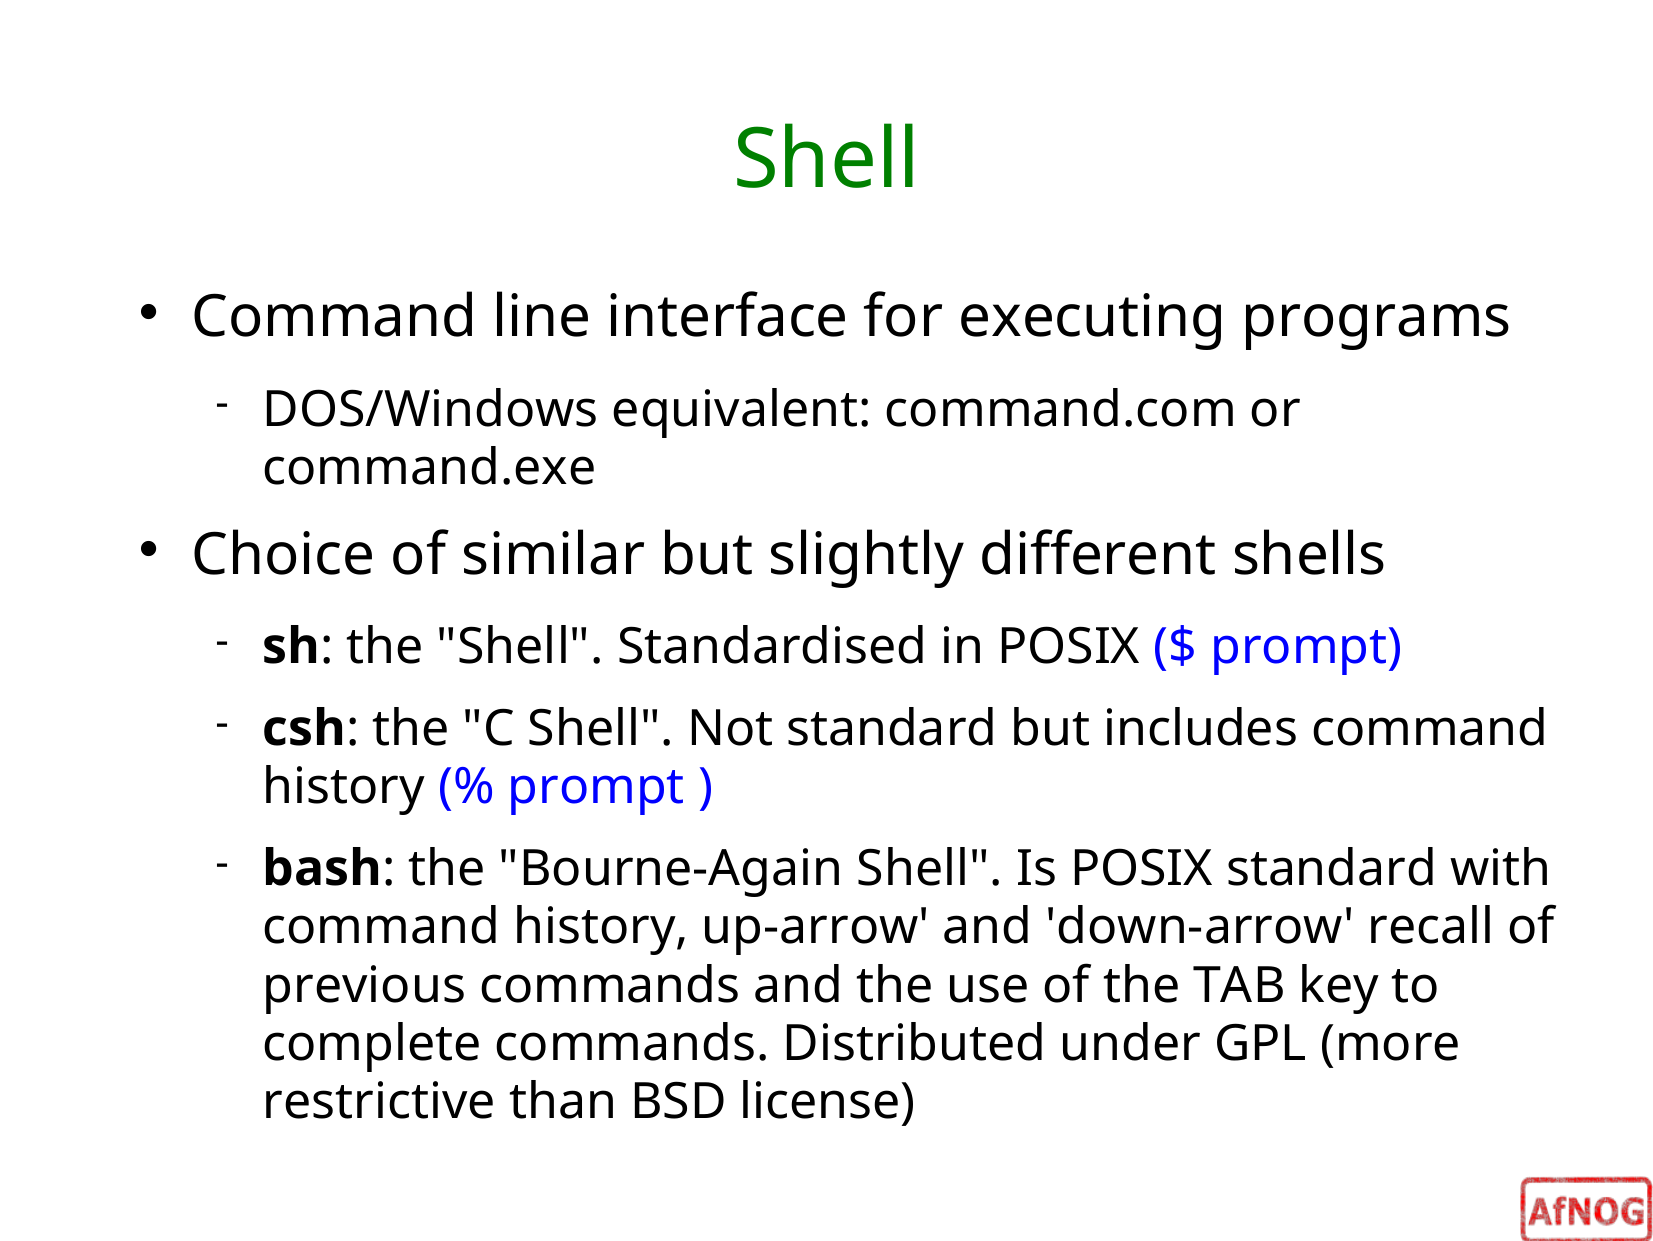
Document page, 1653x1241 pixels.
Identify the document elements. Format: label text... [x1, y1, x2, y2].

text_box Shell [121, 73, 1533, 241]
picture [1519, 1175, 1653, 1241]
text_box Command line interface for executing programs DOS/Windows equivalent: command.com or command.exe Choice of similar but slightly different shells sh: the "Shell". Standardised in POSIX ($ prompt) csh: the "C Shell". Not standard but includes command history (% prompt ) bash: the "Bourne-Again Shell". Is POSIX standard with command history, up-arrow' and 'down-arrow' recall of previous commands and the use of the TAB key to complete commands. Distributed under GPL (more restrictive than BSD license) [121, 279, 1561, 1196]
